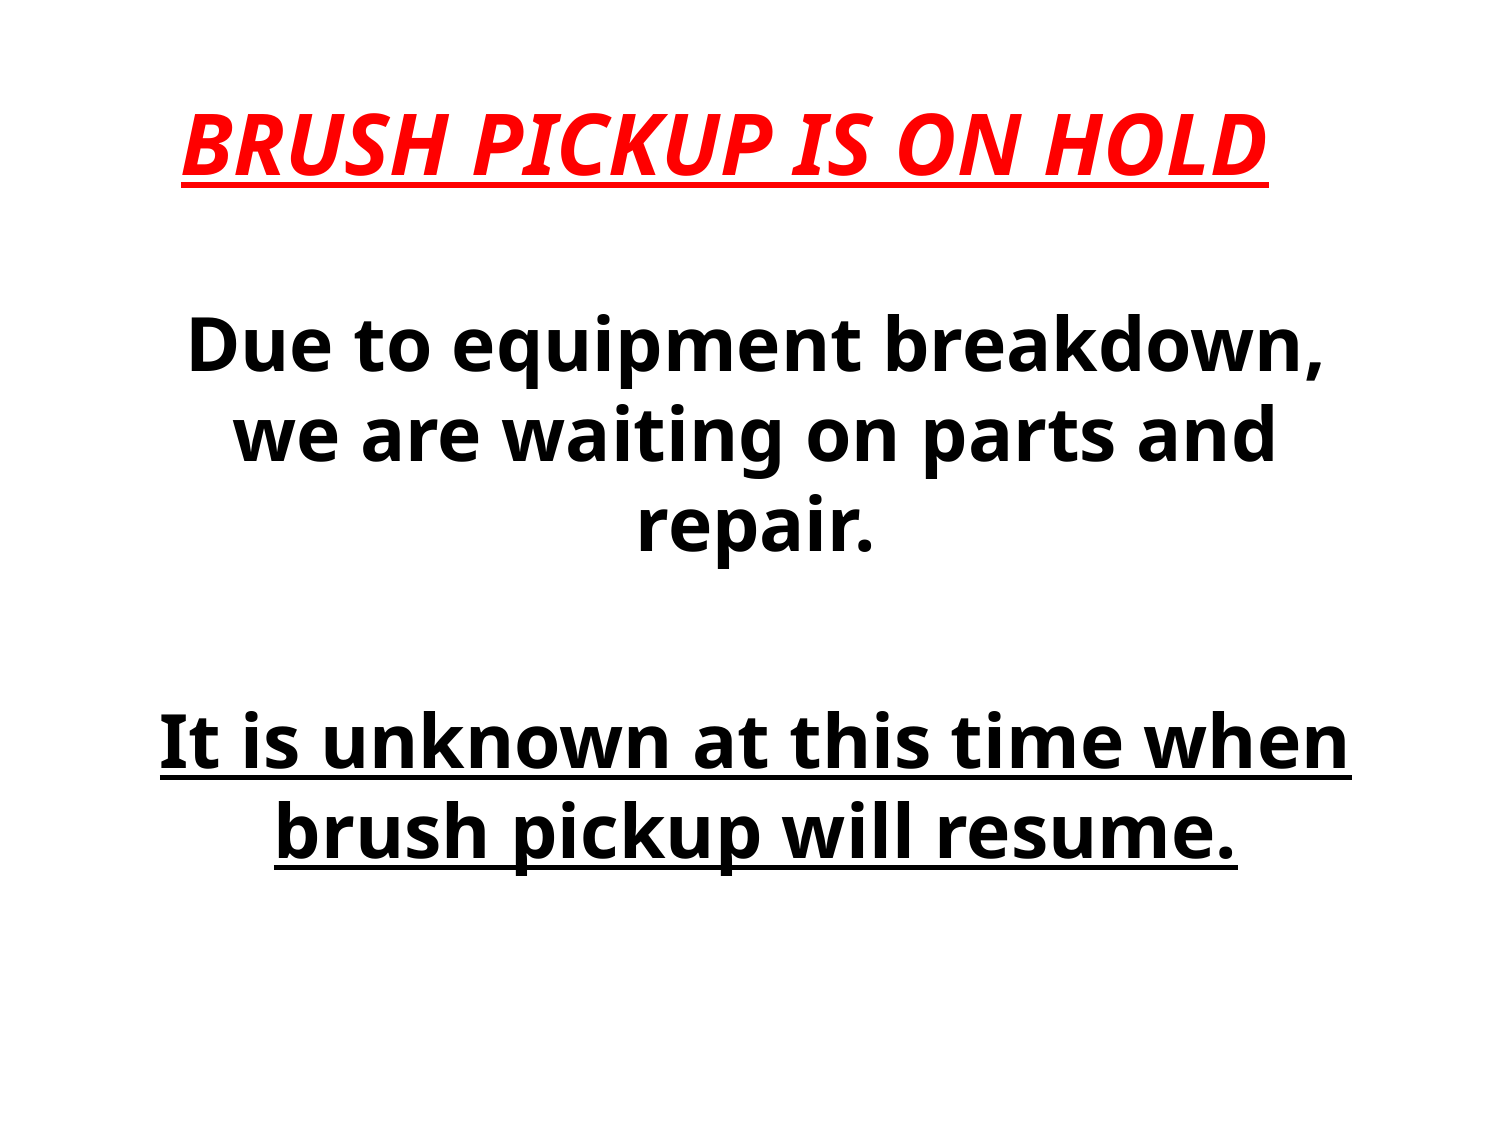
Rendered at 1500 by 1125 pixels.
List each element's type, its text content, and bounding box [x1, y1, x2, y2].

list Due to equipment breakdown, we are waiting on parts and repair. It is unknown at this time when brush pickup will resume. [99, 249, 1375, 1013]
title BRUSH PICKUP IS ON HOLD [50, 47, 1401, 236]
